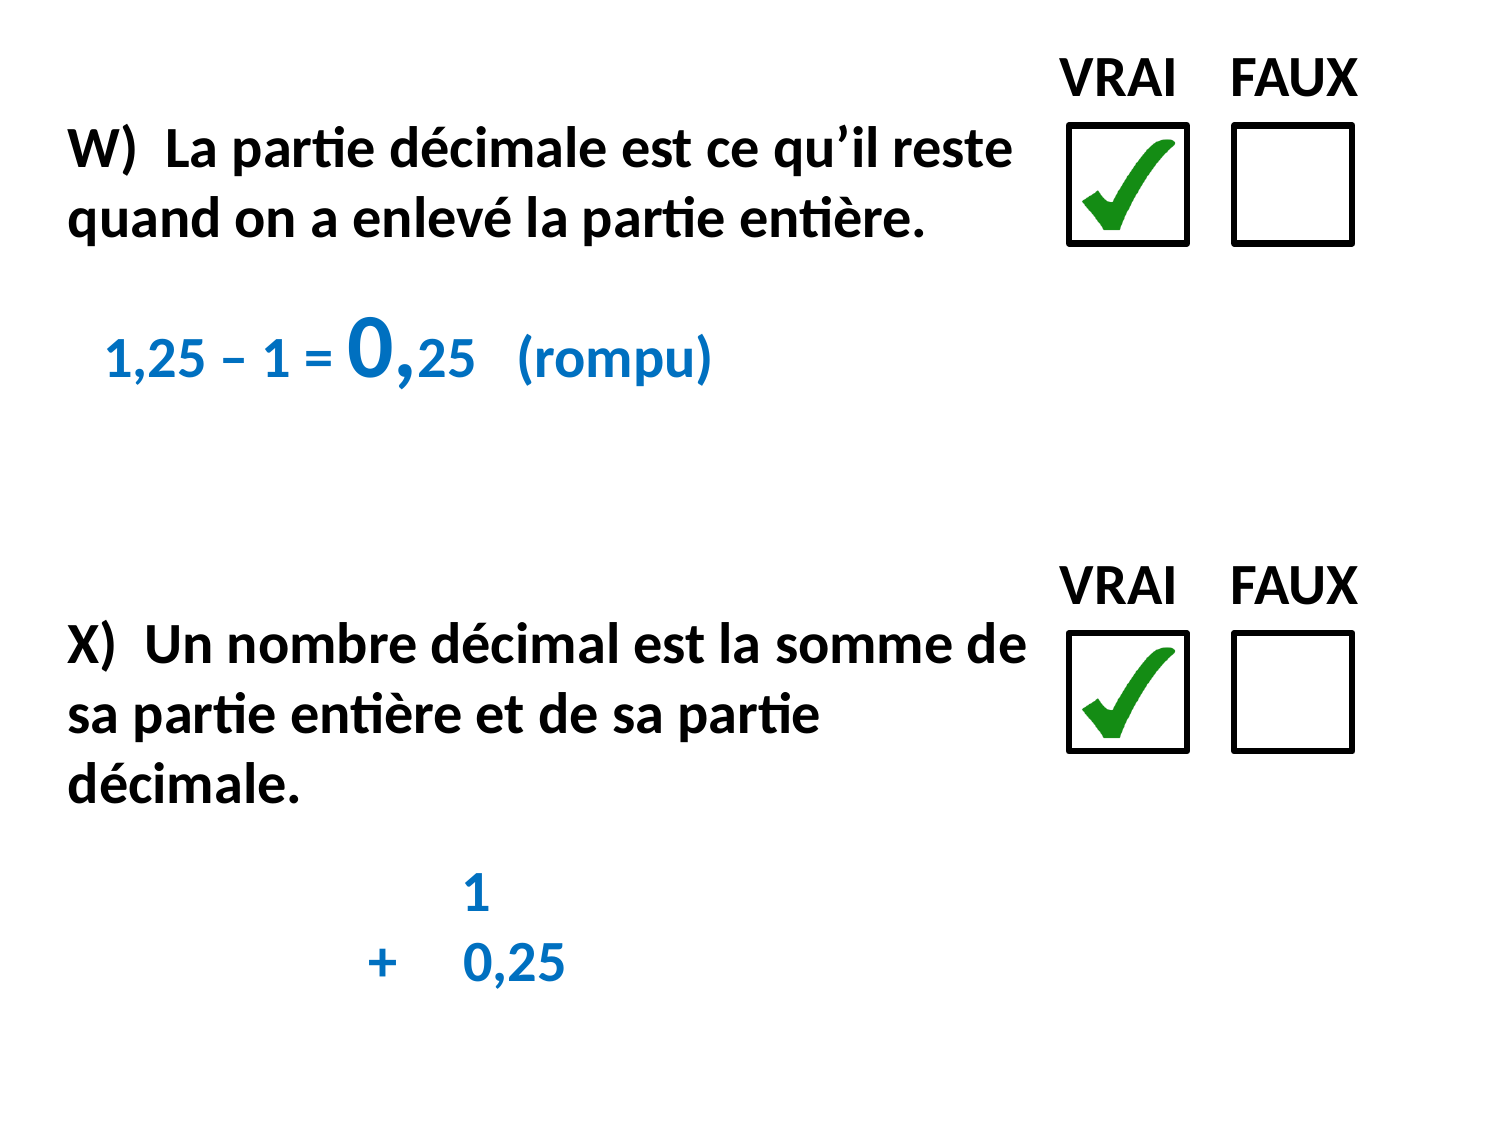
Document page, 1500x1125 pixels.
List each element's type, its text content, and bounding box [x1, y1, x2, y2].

text_box VRAI FAUX [1045, 30, 1388, 116]
text_box 1 + 0,25 [88, 845, 975, 1001]
picture [1080, 137, 1176, 232]
text_box VRAI FAUX [1045, 538, 1388, 624]
text_box X) Un nombre décimal est la somme de sa partie entière et de sa partie décimale. [53, 597, 1046, 823]
text_box W) La partie décimale est ce qu’il reste quand on a enlevé la partie entière. [53, 101, 1046, 257]
text_box 1,25 – 1 = 0,25 (rompu) [88, 278, 975, 404]
picture [1080, 645, 1176, 740]
